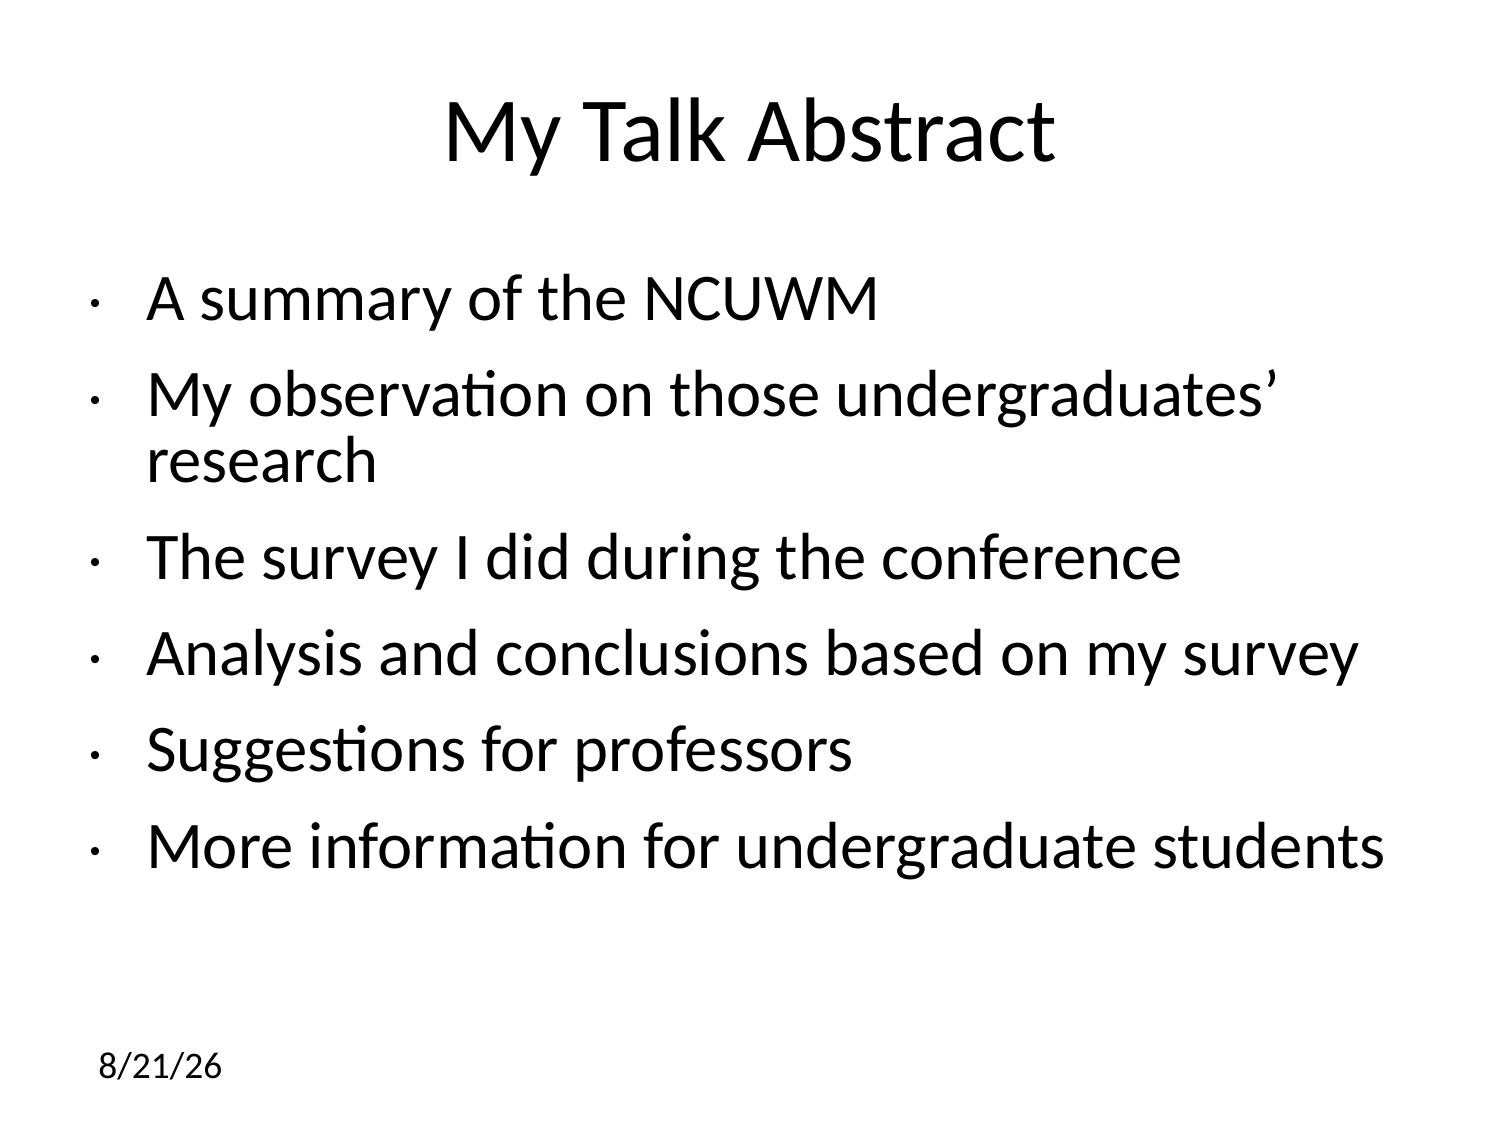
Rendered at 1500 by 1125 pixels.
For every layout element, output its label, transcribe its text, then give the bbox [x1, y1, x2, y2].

title My Talk Abstract [75, 45, 1425, 233]
list A summary of the NCUWM My observation on those undergraduates’ research The survey I did during the conference Analysis and conclusions based on my survey Suggestions for professors More information for undergraduate students [75, 262, 1425, 1005]
